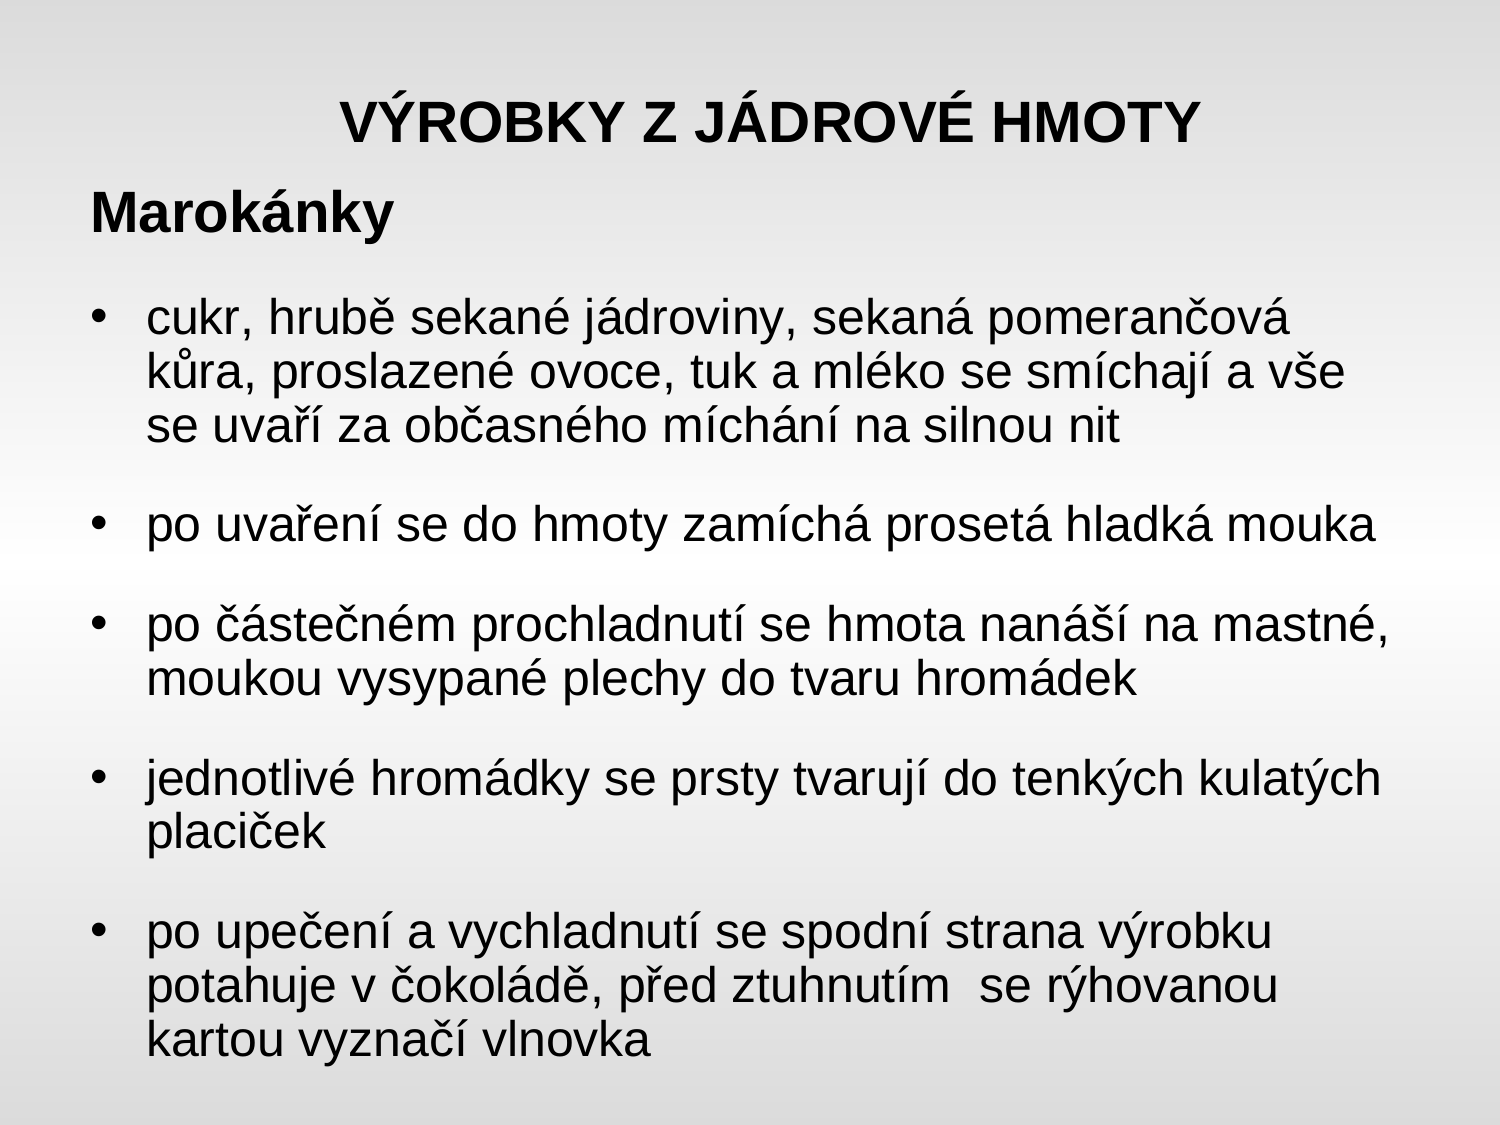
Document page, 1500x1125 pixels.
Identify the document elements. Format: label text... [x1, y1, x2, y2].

list Marokánky cukr, hrubě sekané jádroviny, sekaná pomerančová kůra, proslazené ovoce, tuk a mléko se smíchají a vše se uvaří za občasného míchání na silnou nit po uvaření se do hmoty zamíchá prosetá hladká mouka po částečném prochladnutí se hmota nanáší na mastné, moukou vysypané plechy do tvaru hromádek jednotlivé hromádky se prsty tvarují do tenkých kulatých placiček po upečení a vychladnutí se spodní strana výrobku potahuje v čokoládě, před ztuhnutím se rýhovanou kartou vyznačí vlnovka [75, 174, 1426, 1088]
title VÝROBKY Z JÁDROVÉ HMOTY [112, 50, 1413, 188]
